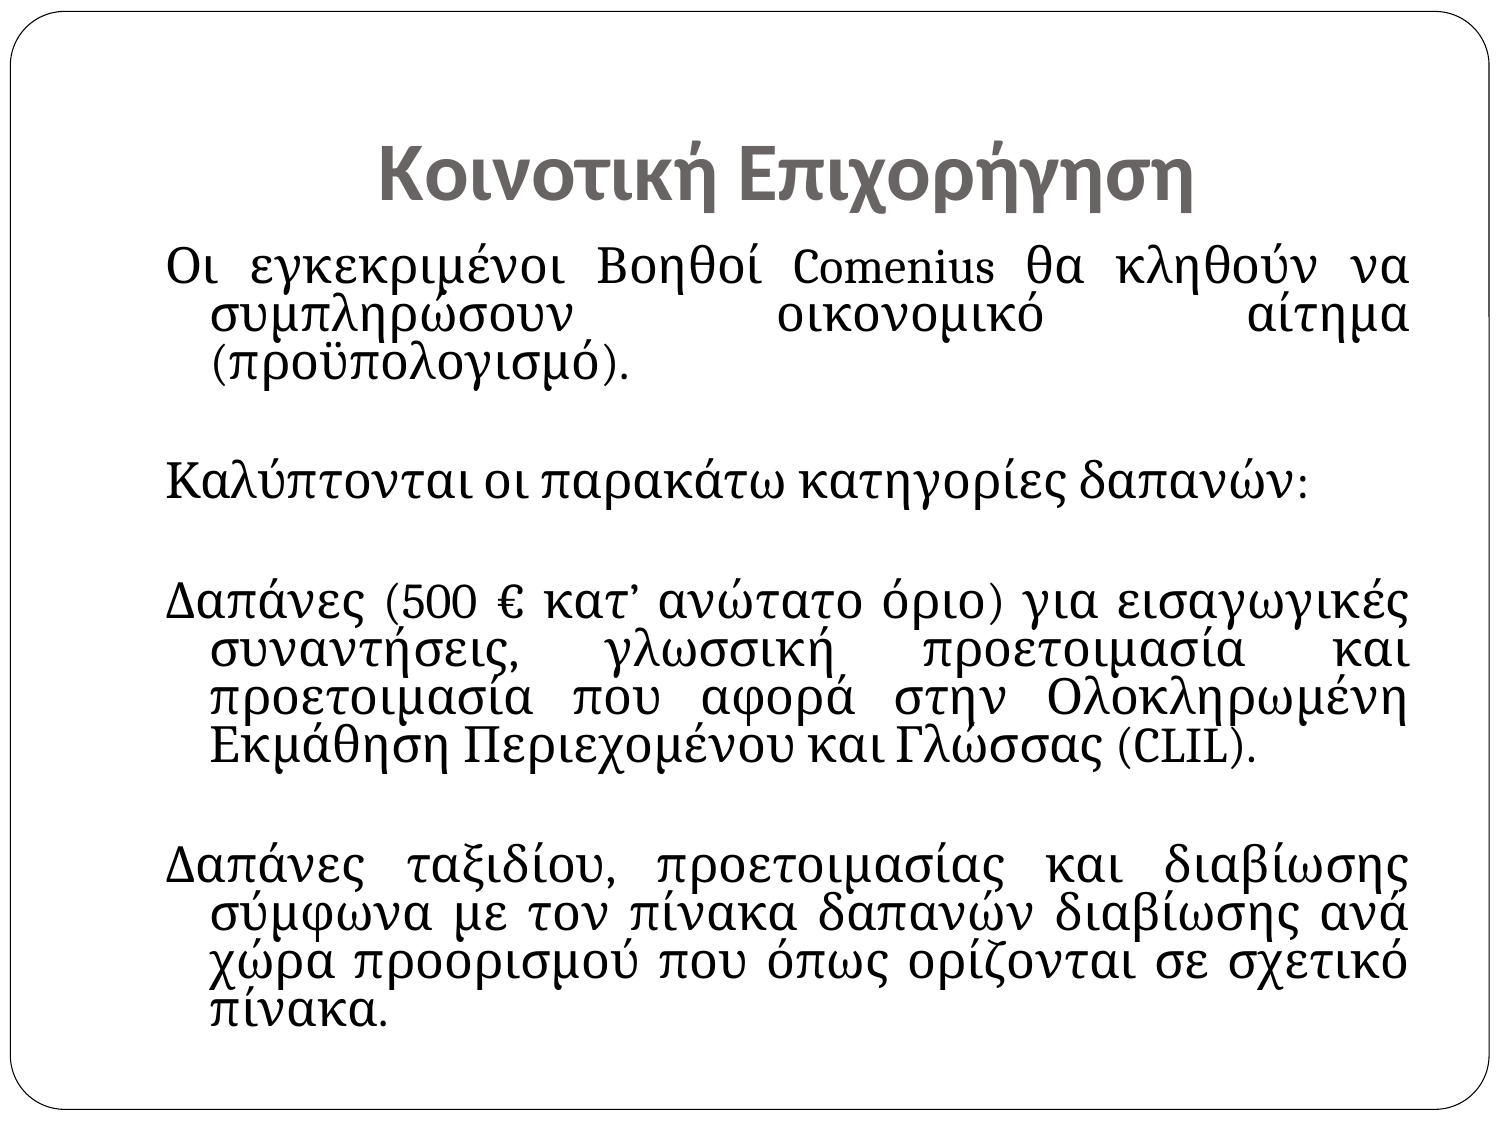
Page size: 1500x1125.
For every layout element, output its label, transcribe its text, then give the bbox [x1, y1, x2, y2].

title Κοινοτική Επιχορήγηση [150, 44, 1426, 233]
list Οι εγκεκριμένοι Βοηθοί Comenius θα κληθούν να συμπληρώσουν οικονομικό αίτημα (προϋπολογισμό). Καλύπτονται οι παρακάτω κατηγορίες δαπανών: Δαπάνες (500 € κατ’ ανώτατο όριο) για εισαγωγικές συναντήσεις, γλωσσική προετοιμασία και προετοιμασία που αφορά στην Ολοκληρωμένη Εκμάθηση Περιεχομένου και Γλώσσας (CLIL). Δαπάνες ταξιδίου, προετοιμασίας και διαβίωσης σύμφωνα με τον πίνακα δαπανών διαβίωσης ανά χώρα προορισμού που όπως ορίζονται σε σχετικό πίνακα. [150, 237, 1426, 988]
